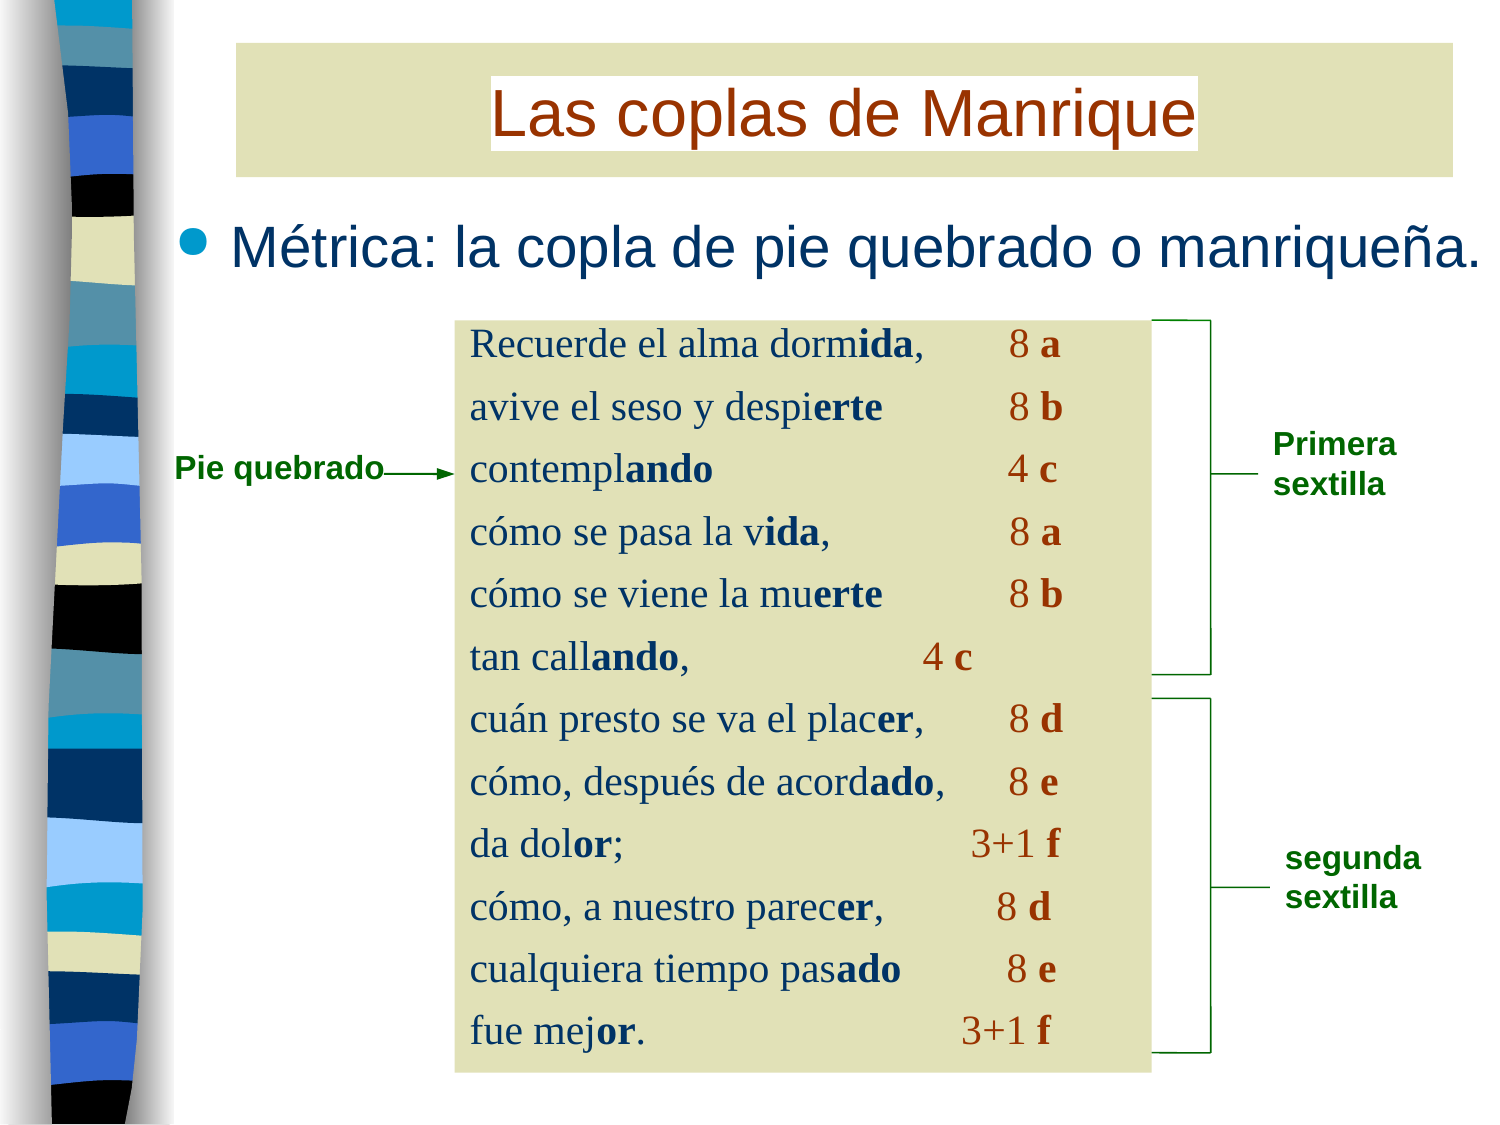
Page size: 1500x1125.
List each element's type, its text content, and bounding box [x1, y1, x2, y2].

text_box Recuerde el alma dormida, 8 a avive el seso y despierte 8 b contemplando 4 c cómo se pasa la vida, 8 a cómo se viene la muerte 8 b tan callando, 4 c cuán presto se va el placer, 8 d cómo, después de acordado, 8 e da dolor; 3+1 f cómo, a nuestro parecer, 8 d cualquiera tiempo pasado 8 e fue mejor. 3+1 f [454, 426, 1152, 1073]
text_box Primera sextilla [1257, 426, 1424, 511]
text_box Métrica: la copla de pie quebrado o manriqueña. [160, 151, 1500, 426]
text_box Pie quebrado [159, 438, 420, 494]
text_box segunda sextilla [1269, 828, 1447, 924]
title Las coplas de Manrique [236, 42, 1453, 178]
